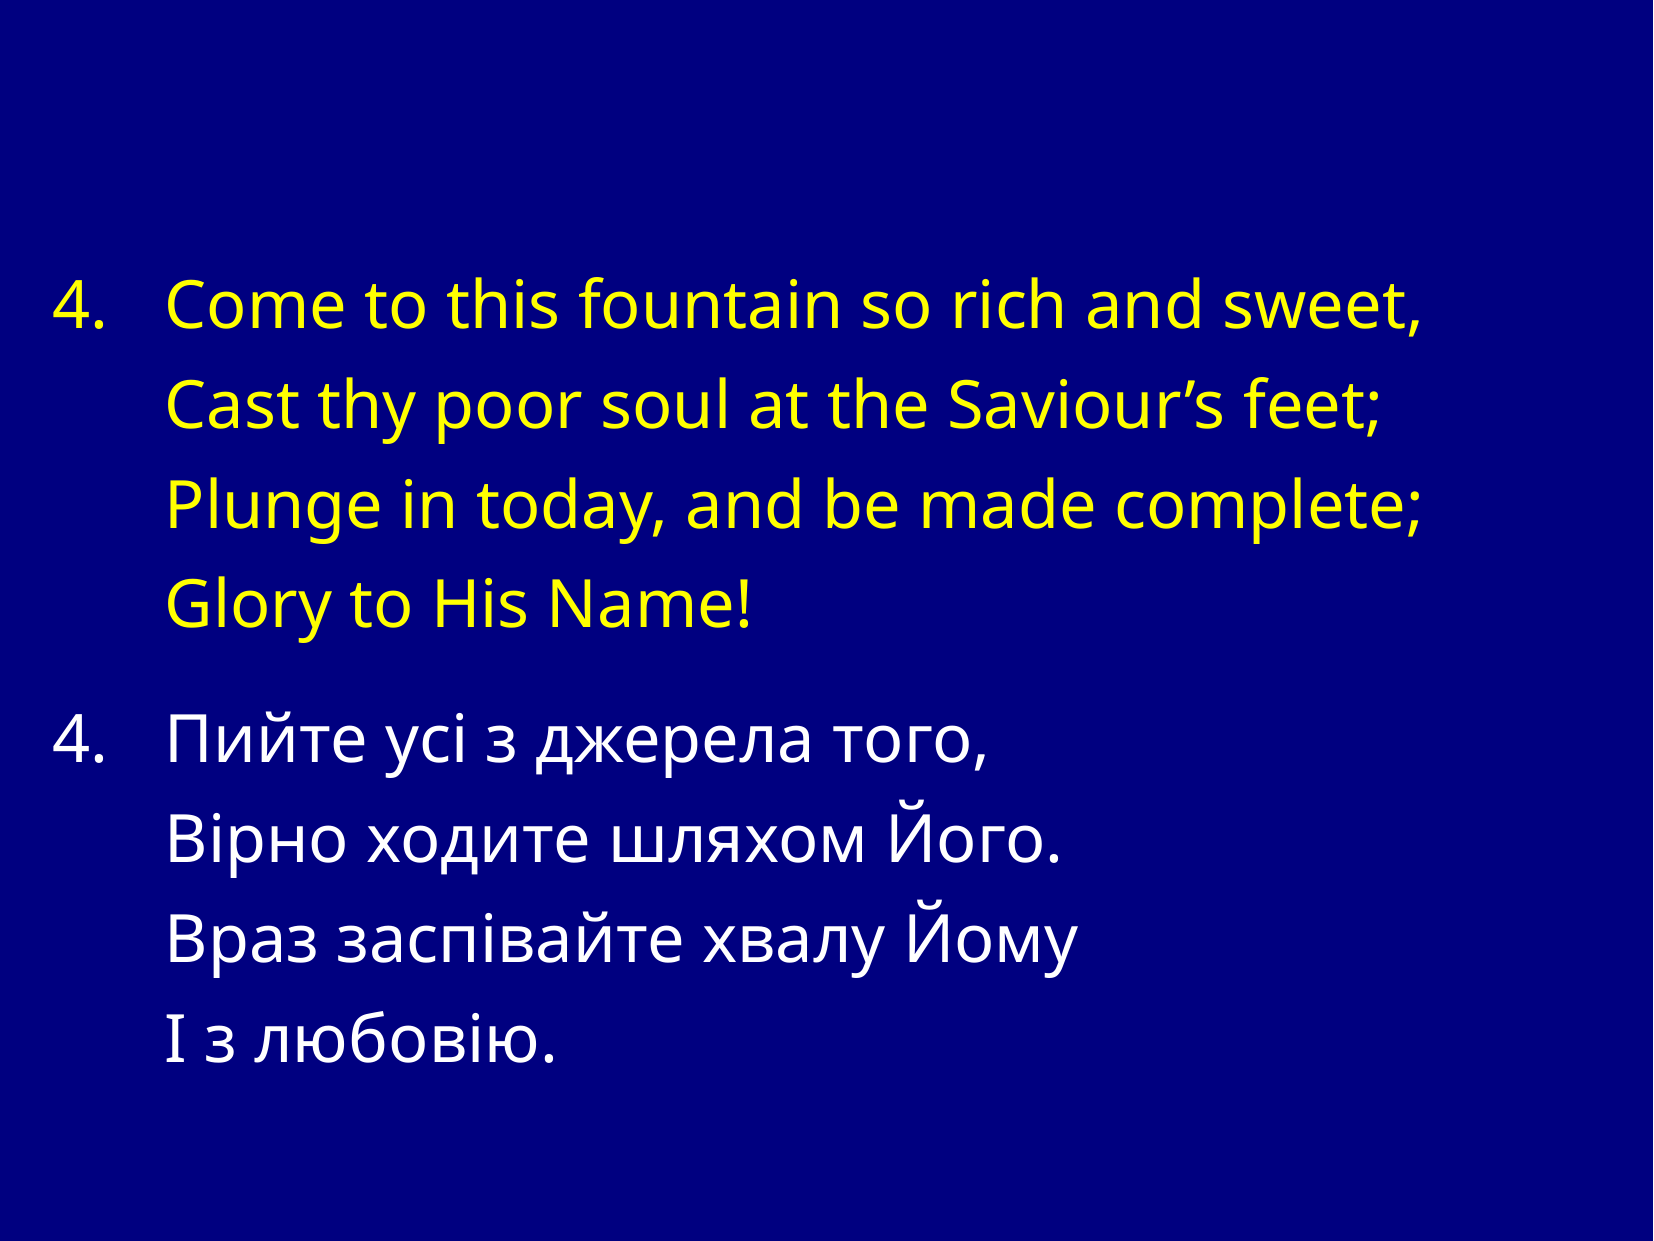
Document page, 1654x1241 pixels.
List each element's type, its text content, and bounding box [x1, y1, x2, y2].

text_box 4. Пийте усі з джерела того, Вірно ходите шляхом Його. Враз заспівайте хвалу Йому І з любовію. [37, 675, 1576, 1163]
text_box 4. Come to this fountain so rich and sweet, Cast thy poor soul at the Saviour’s feet; Plunge in today, and be made complete; Glory to His Name! [37, 150, 1651, 638]
